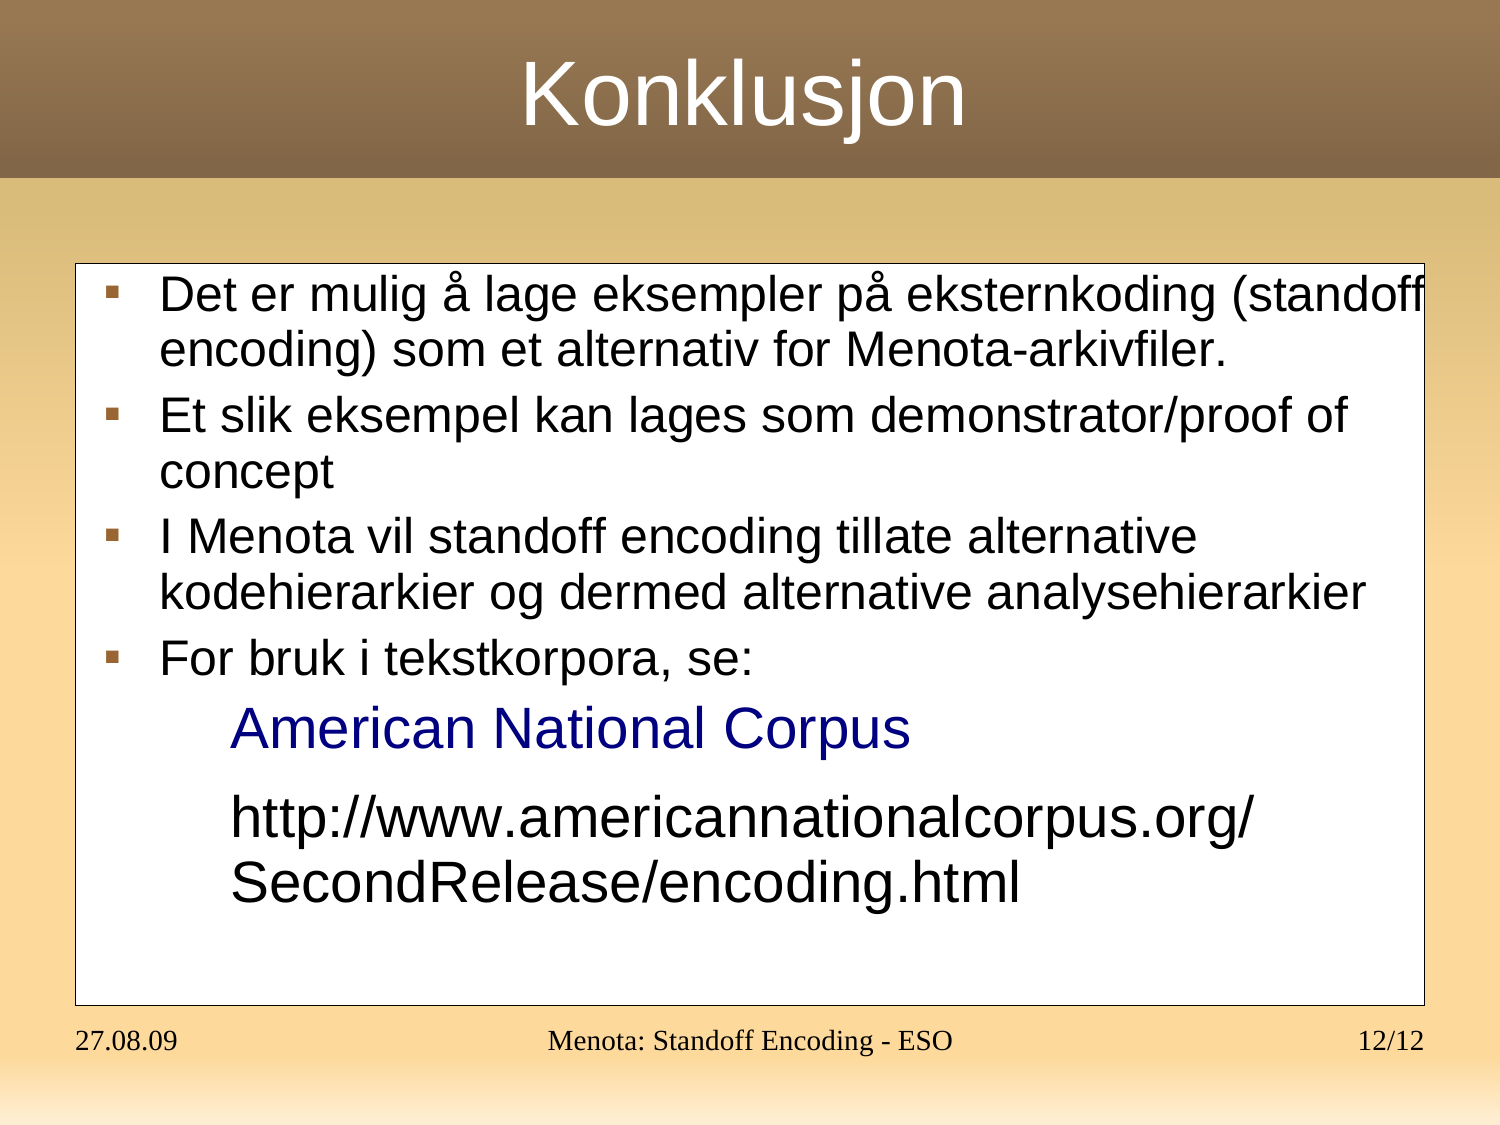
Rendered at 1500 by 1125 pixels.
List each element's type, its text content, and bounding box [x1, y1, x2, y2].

title Konklusjon [69, 0, 1420, 188]
picture [0, 0, 1500, 1125]
list Det er mulig å lage eksempler på eksternkoding (standoff encoding) som et alternativ for Menota-arkivfiler. Et slik eksempel kan lages som demonstrator/proof of concept I Menota vil standoff encoding tillate alternative kodehierarkier og dermed alternative analysehierarkier For bruk i tekstkorpora, se: American National Corpus http://www.americannationalcorpus.org/SecondRelease/encoding.html [88, 265, 1439, 1009]
